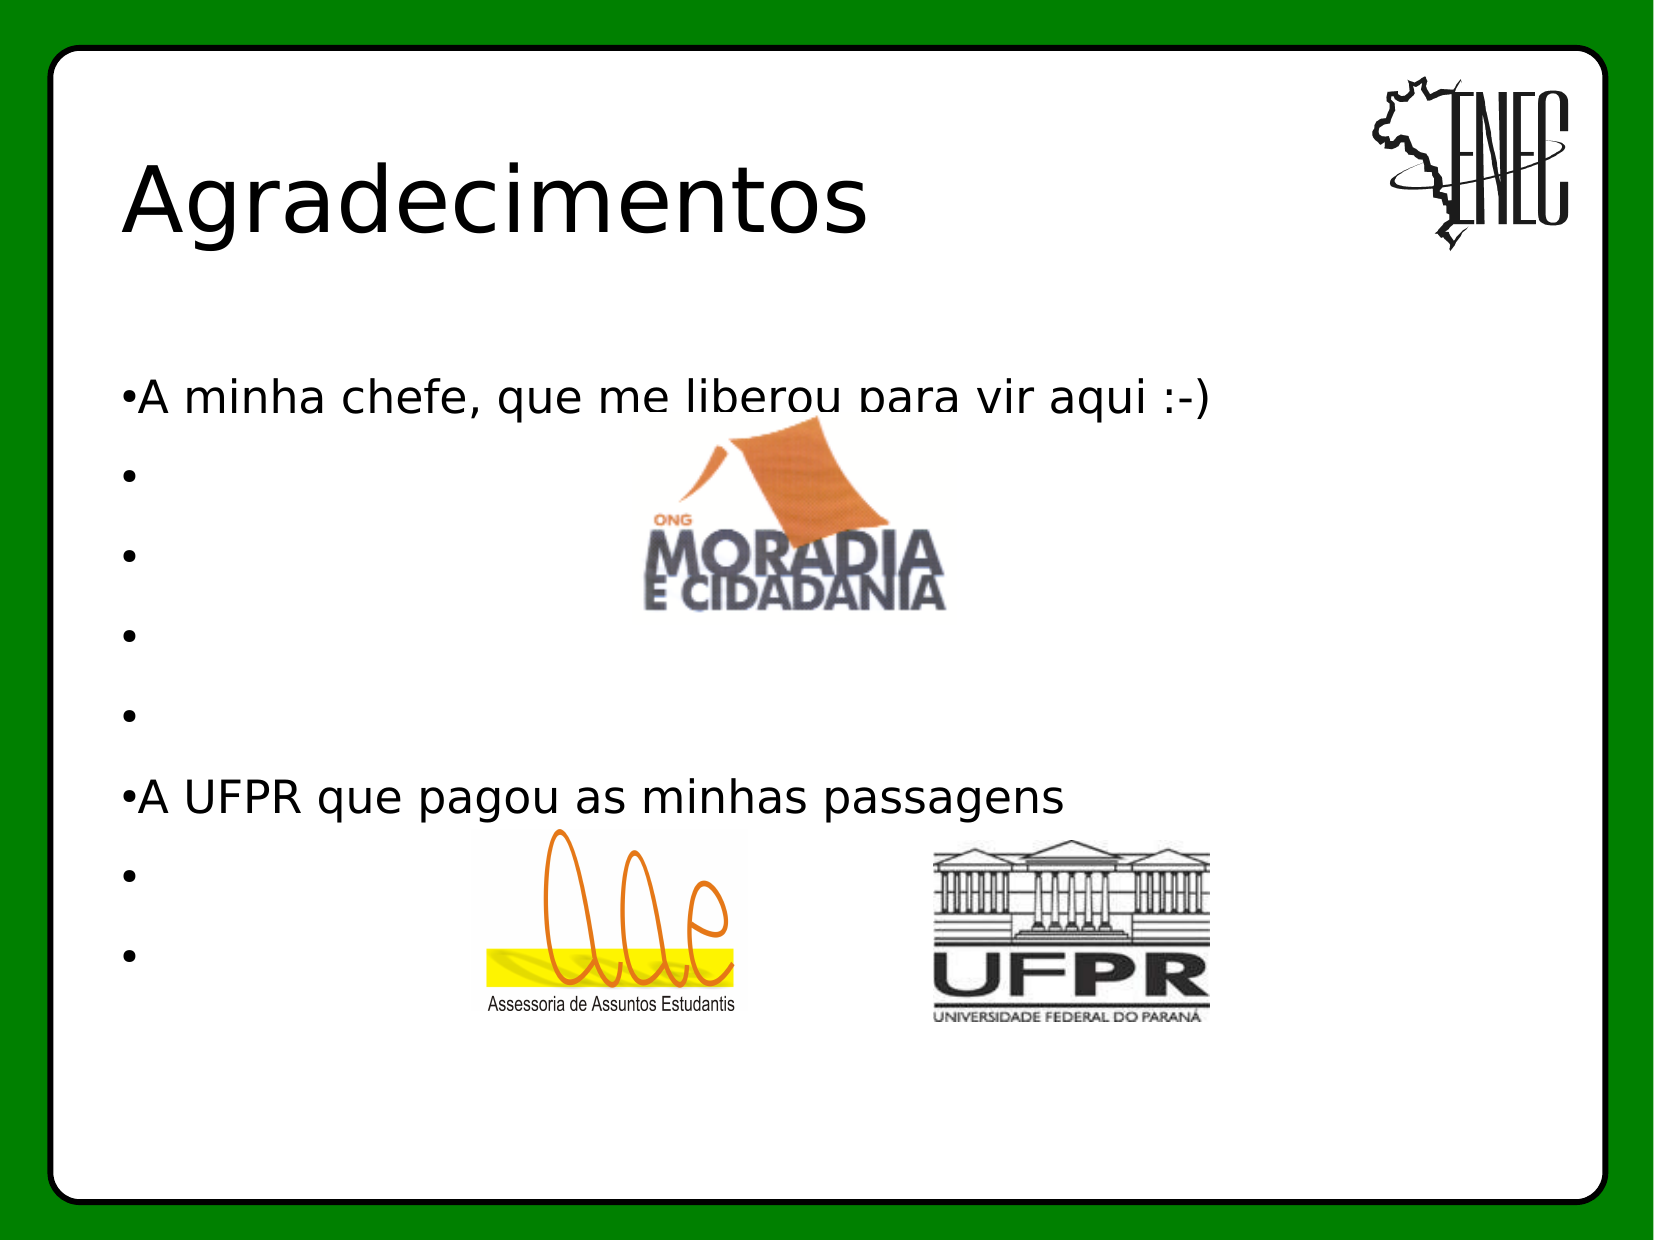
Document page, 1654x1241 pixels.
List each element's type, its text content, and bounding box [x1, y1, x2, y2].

picture [933, 840, 1210, 1022]
picture [471, 829, 748, 1011]
title Agradecimentos [121, 93, 1534, 308]
picture [1367, 71, 1574, 273]
list A minha chefe, que me liberou para vir aqui :-) A UFPR que pagou as minhas passagens [121, 344, 1534, 1127]
picture [632, 412, 957, 626]
